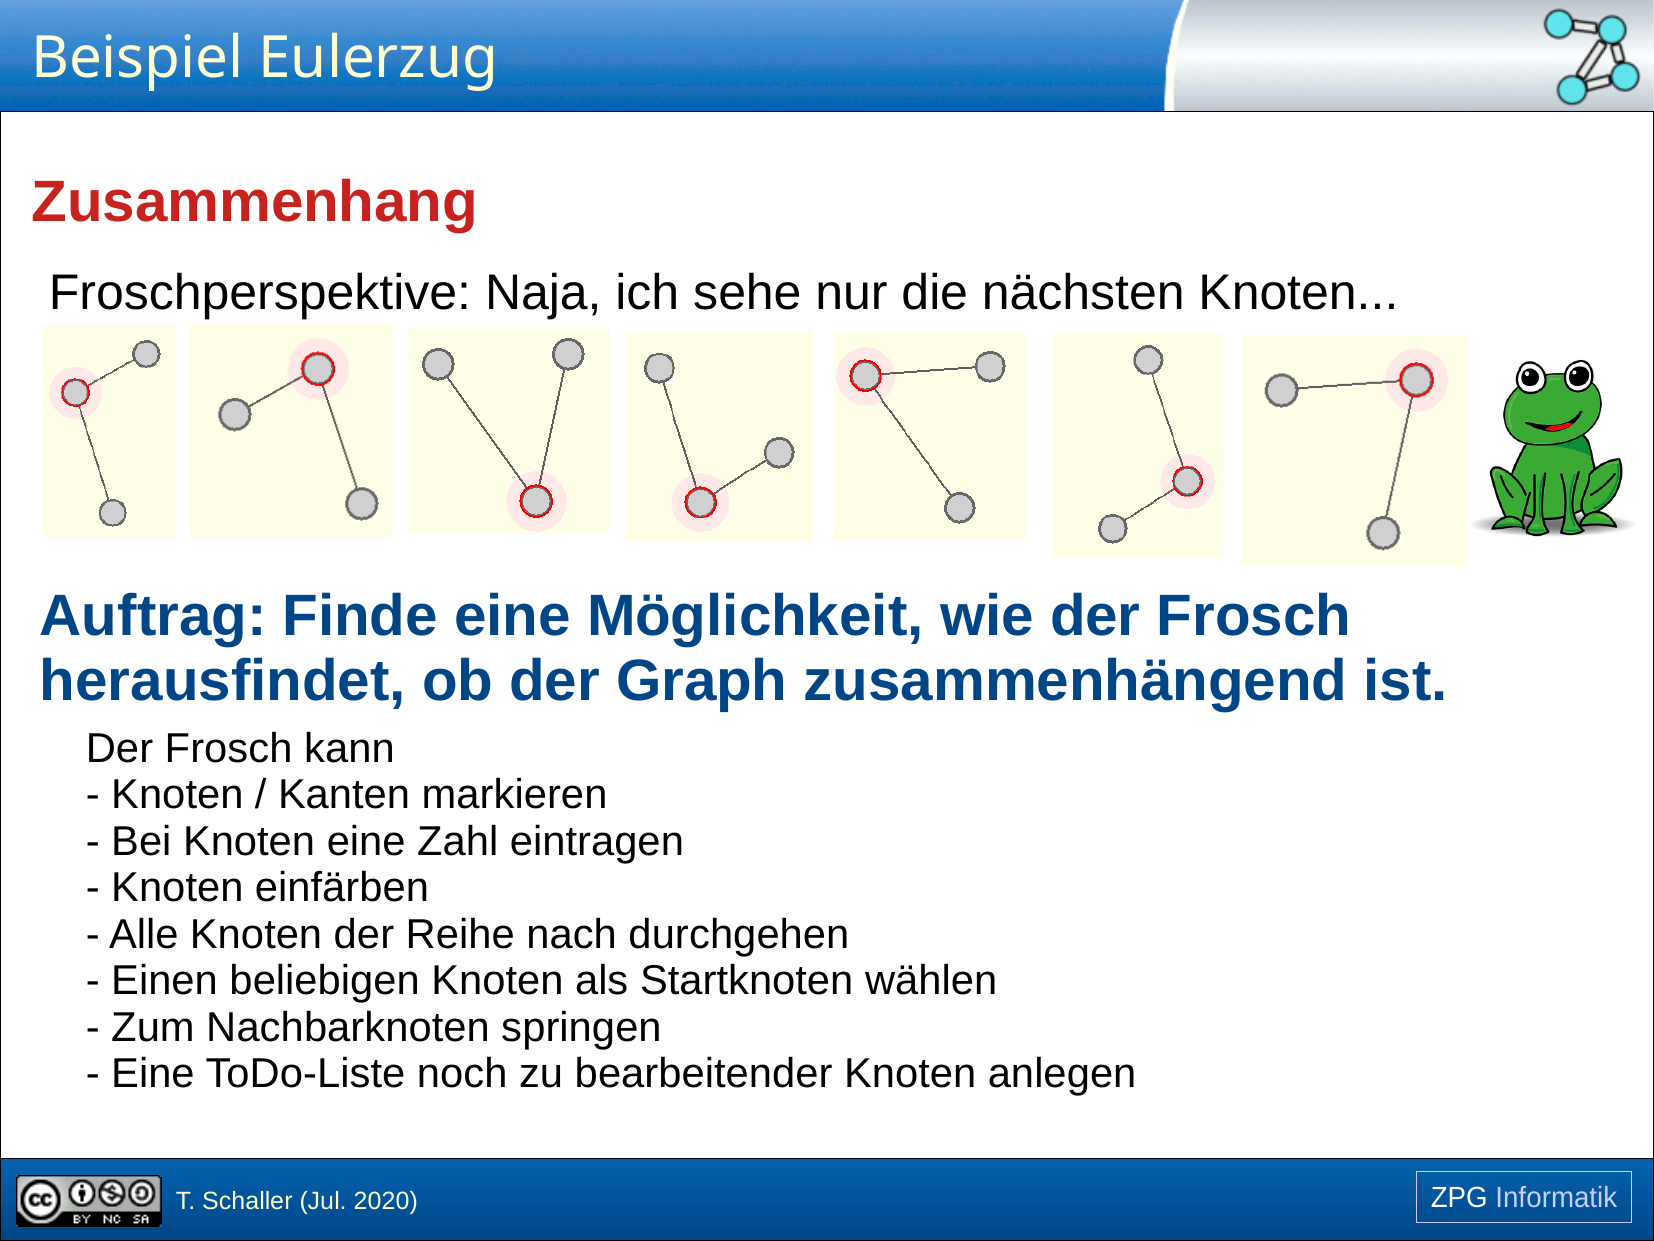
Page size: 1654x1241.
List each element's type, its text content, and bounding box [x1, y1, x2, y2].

picture [1054, 334, 1224, 558]
picture [1242, 325, 1654, 590]
picture [834, 331, 1026, 540]
picture [42, 325, 176, 539]
text_box Auftrag: Finde eine Möglichkeit, wie der Frosch herausfindet, ob der Graph zusammenhängend ist. [40, 583, 1526, 717]
picture [16, 1175, 71, 1227]
text_box Der Frosch kann - Knoten / Kanten markieren - Bei Knoten eine Zahl eintragen - Knoten einfärben - Alle Knoten der Reihe nach durchgehen - Einen beliebigen Knoten als Startknoten wählen - Zum Nachbarknoten springen - Eine ToDo-Liste noch zu bearbeitender Knoten anlegen [71, 717, 1654, 1241]
title Beispiel Eulerzug [31, 16, 1151, 94]
text_box Zusammenhang [31, 168, 900, 235]
picture [190, 324, 393, 539]
picture [626, 331, 813, 542]
picture [0, 0, 1654, 111]
picture [407, 328, 610, 534]
text_box Froschperspektive: Naja, ich sehe nur die nächsten Knoten... [48, 264, 1424, 568]
